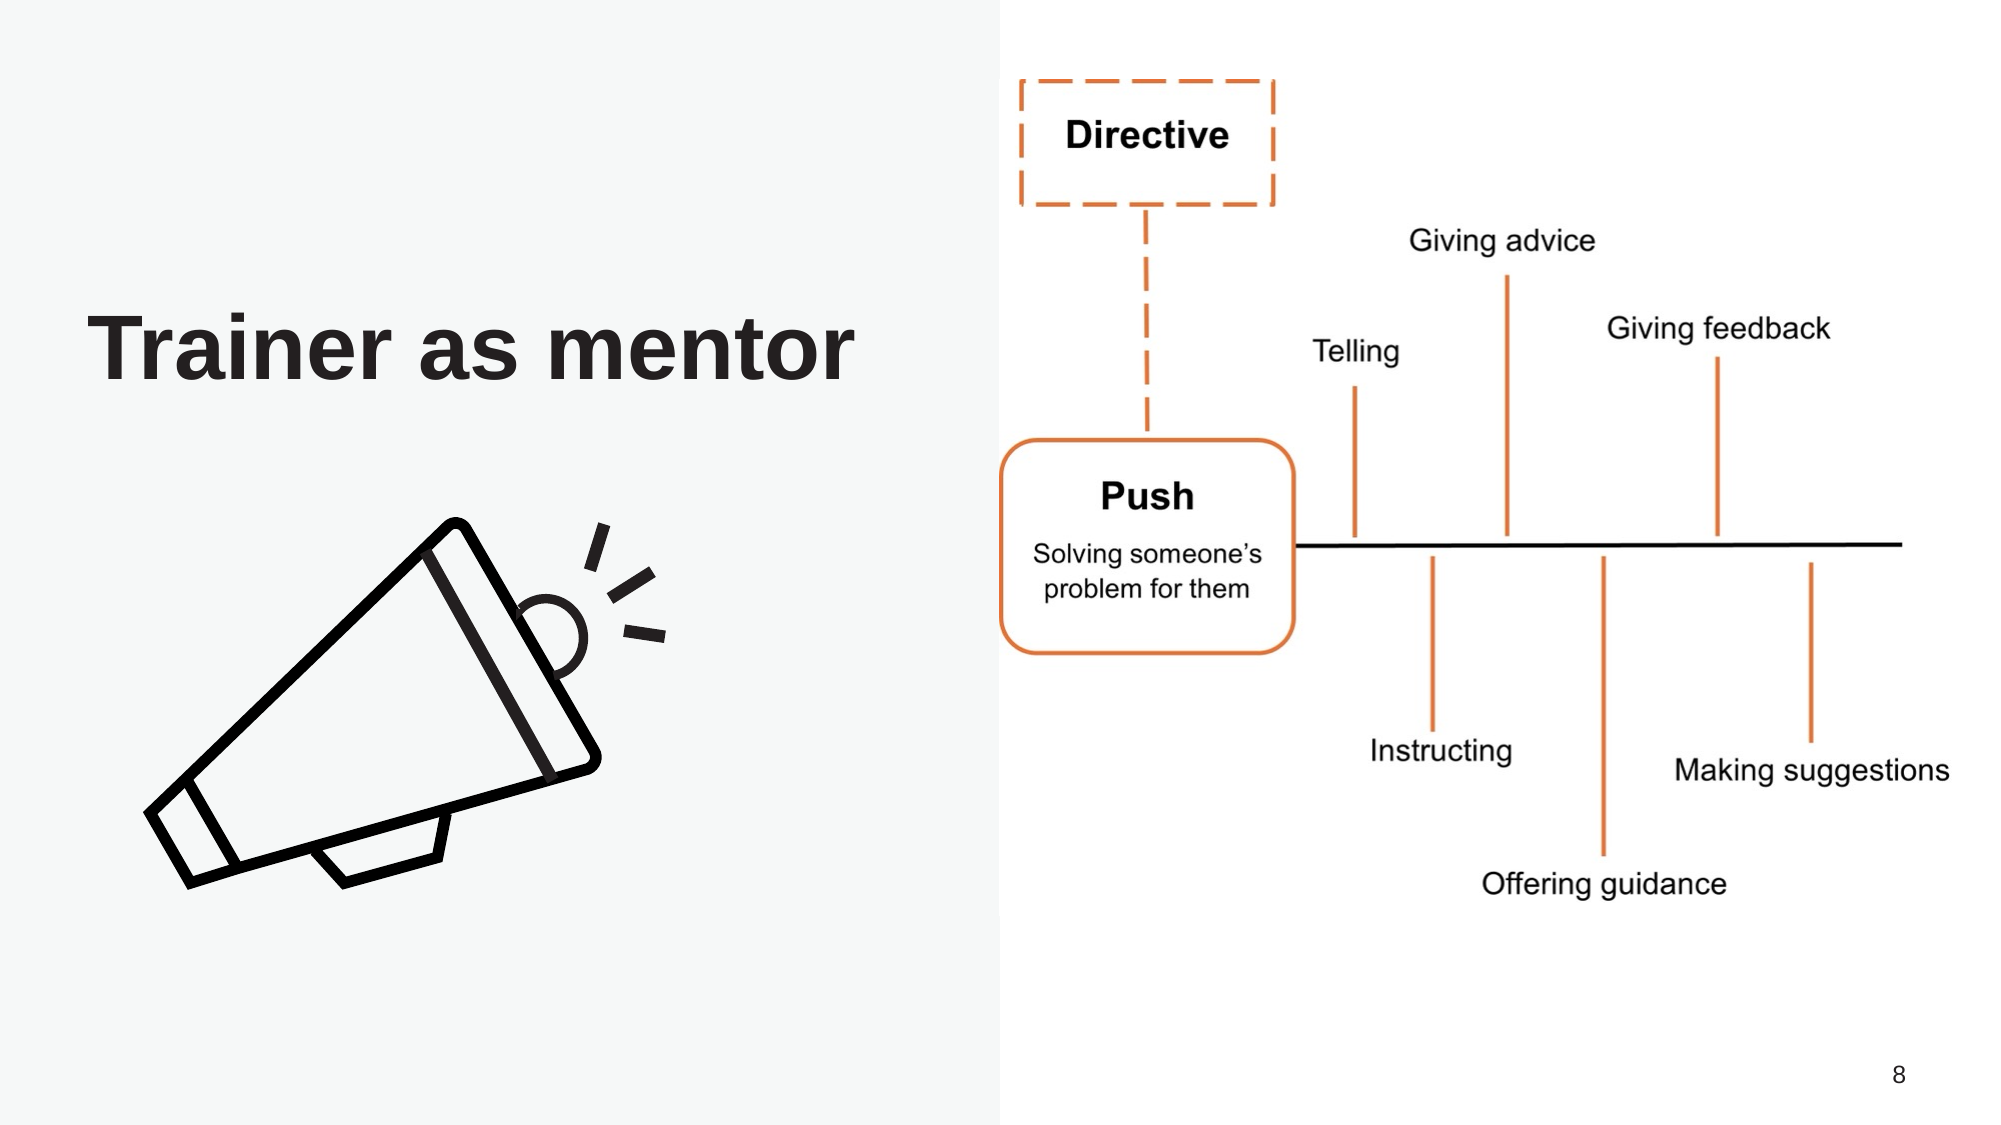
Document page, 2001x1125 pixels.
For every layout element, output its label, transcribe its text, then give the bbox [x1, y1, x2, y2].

title Trainer as mentor [72, 282, 878, 425]
picture [89, 424, 651, 987]
picture [999, 79, 1972, 916]
